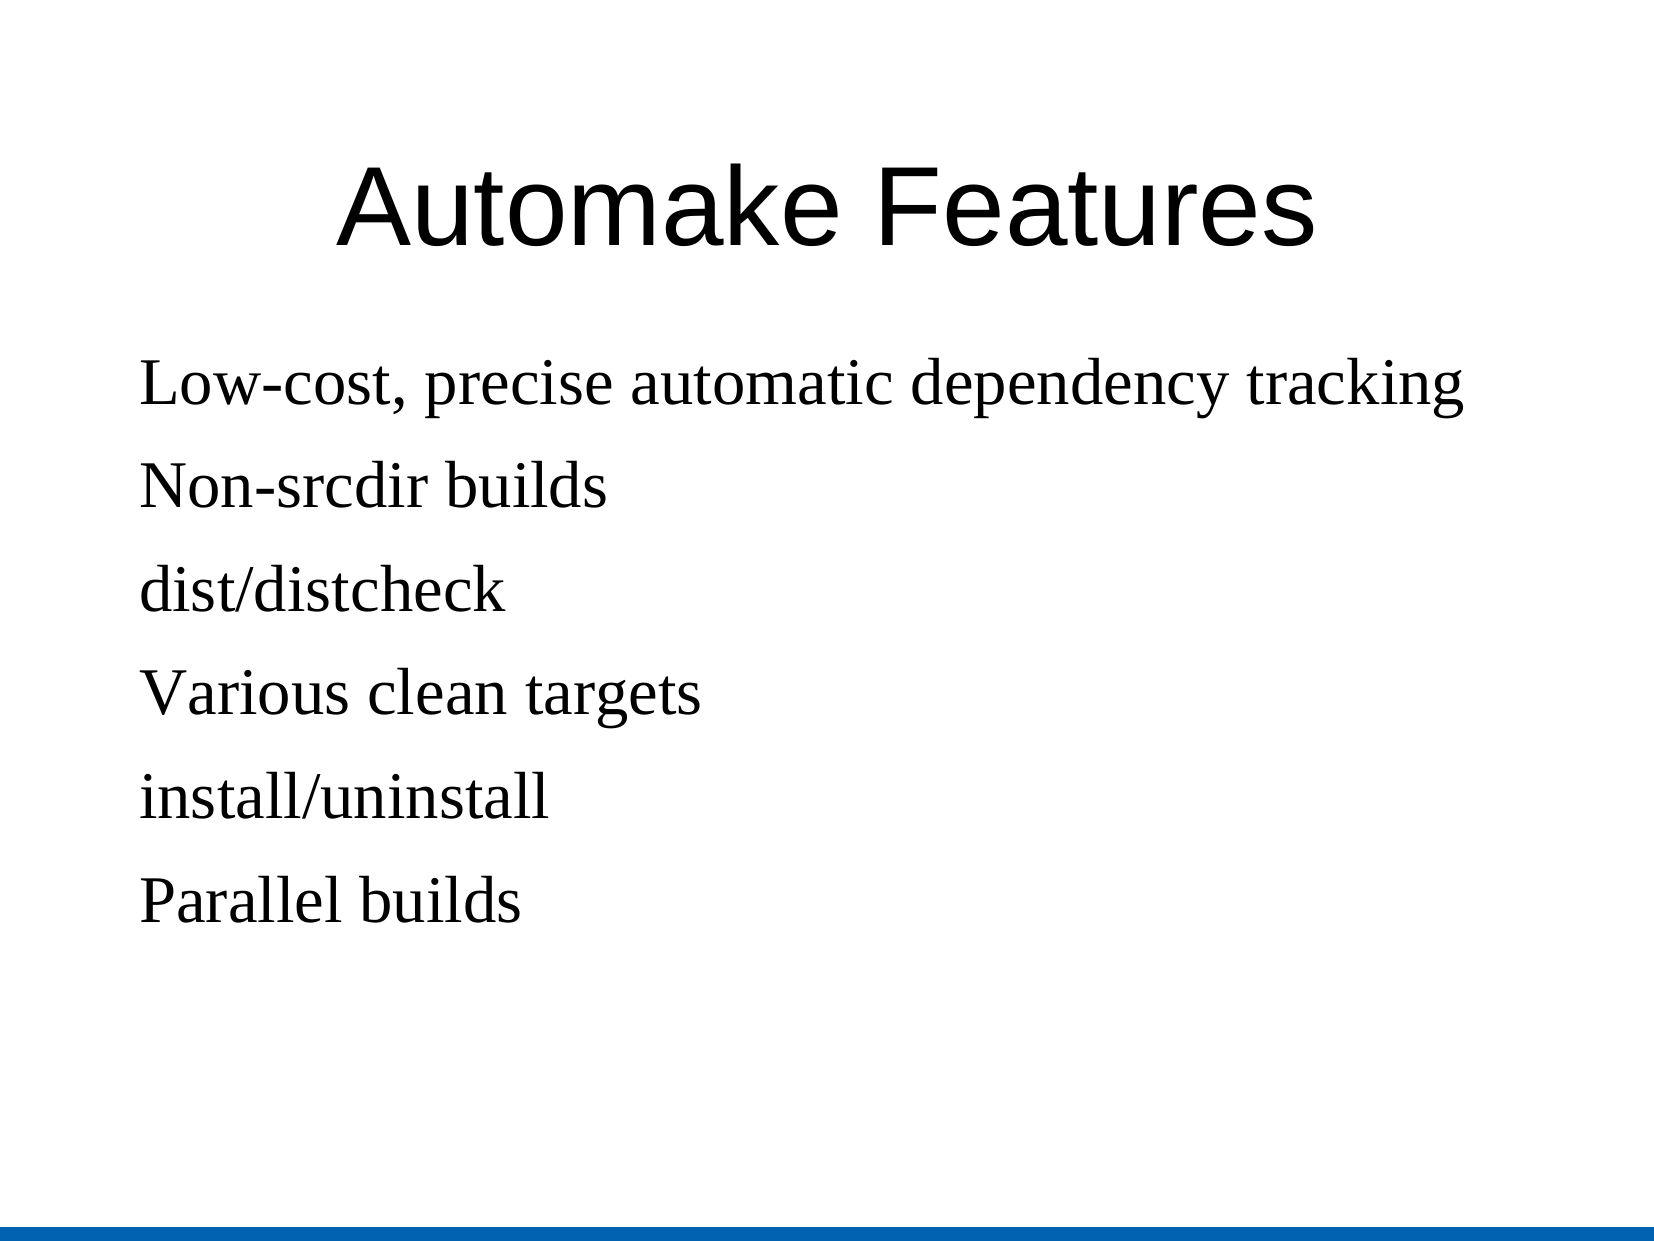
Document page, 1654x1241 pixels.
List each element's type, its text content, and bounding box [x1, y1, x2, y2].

title Automake Features [121, 102, 1533, 311]
list Low-cost, precise automatic dependency tracking Non-srcdir builds dist/distcheck Various clean targets install/uninstall Parallel builds [121, 344, 1533, 1127]
